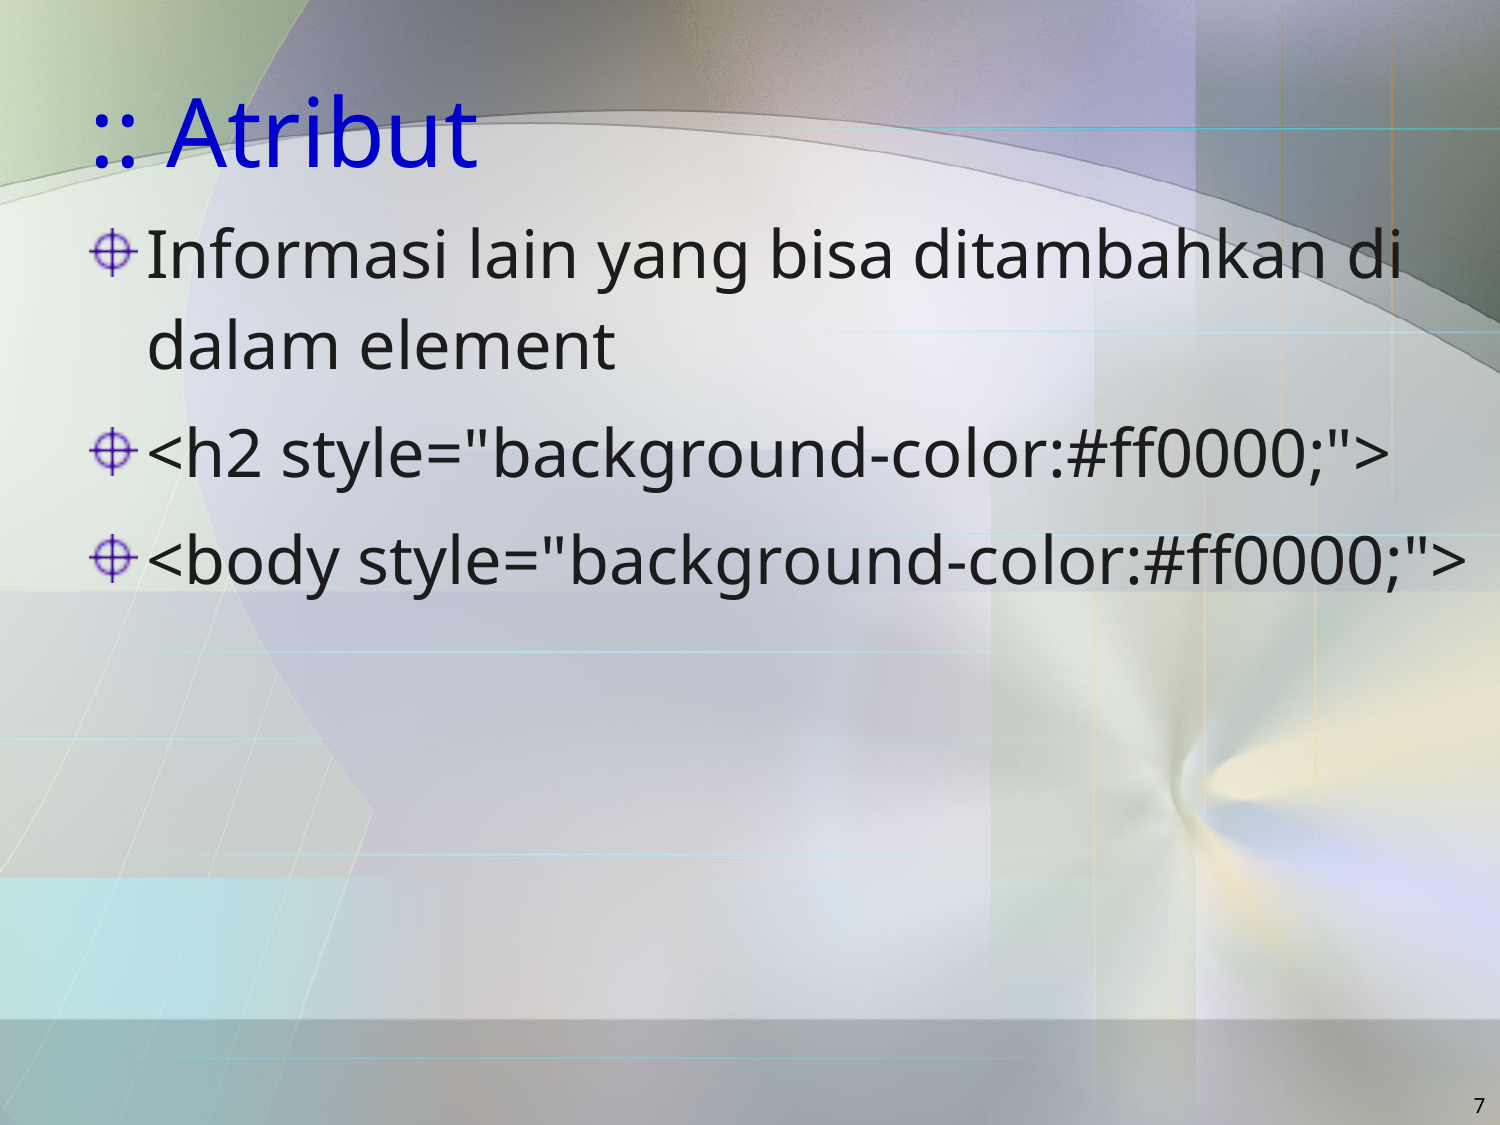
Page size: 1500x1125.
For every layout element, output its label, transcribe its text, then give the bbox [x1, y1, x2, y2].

list Informasi lain yang bisa ditambahkan di dalam element <h2 style="background-color:#ff0000;"> <body style="background-color:#ff0000;"> [75, 199, 1500, 1063]
picture [0, 0, 1500, 1125]
title :: Atribut [75, 66, 1500, 194]
